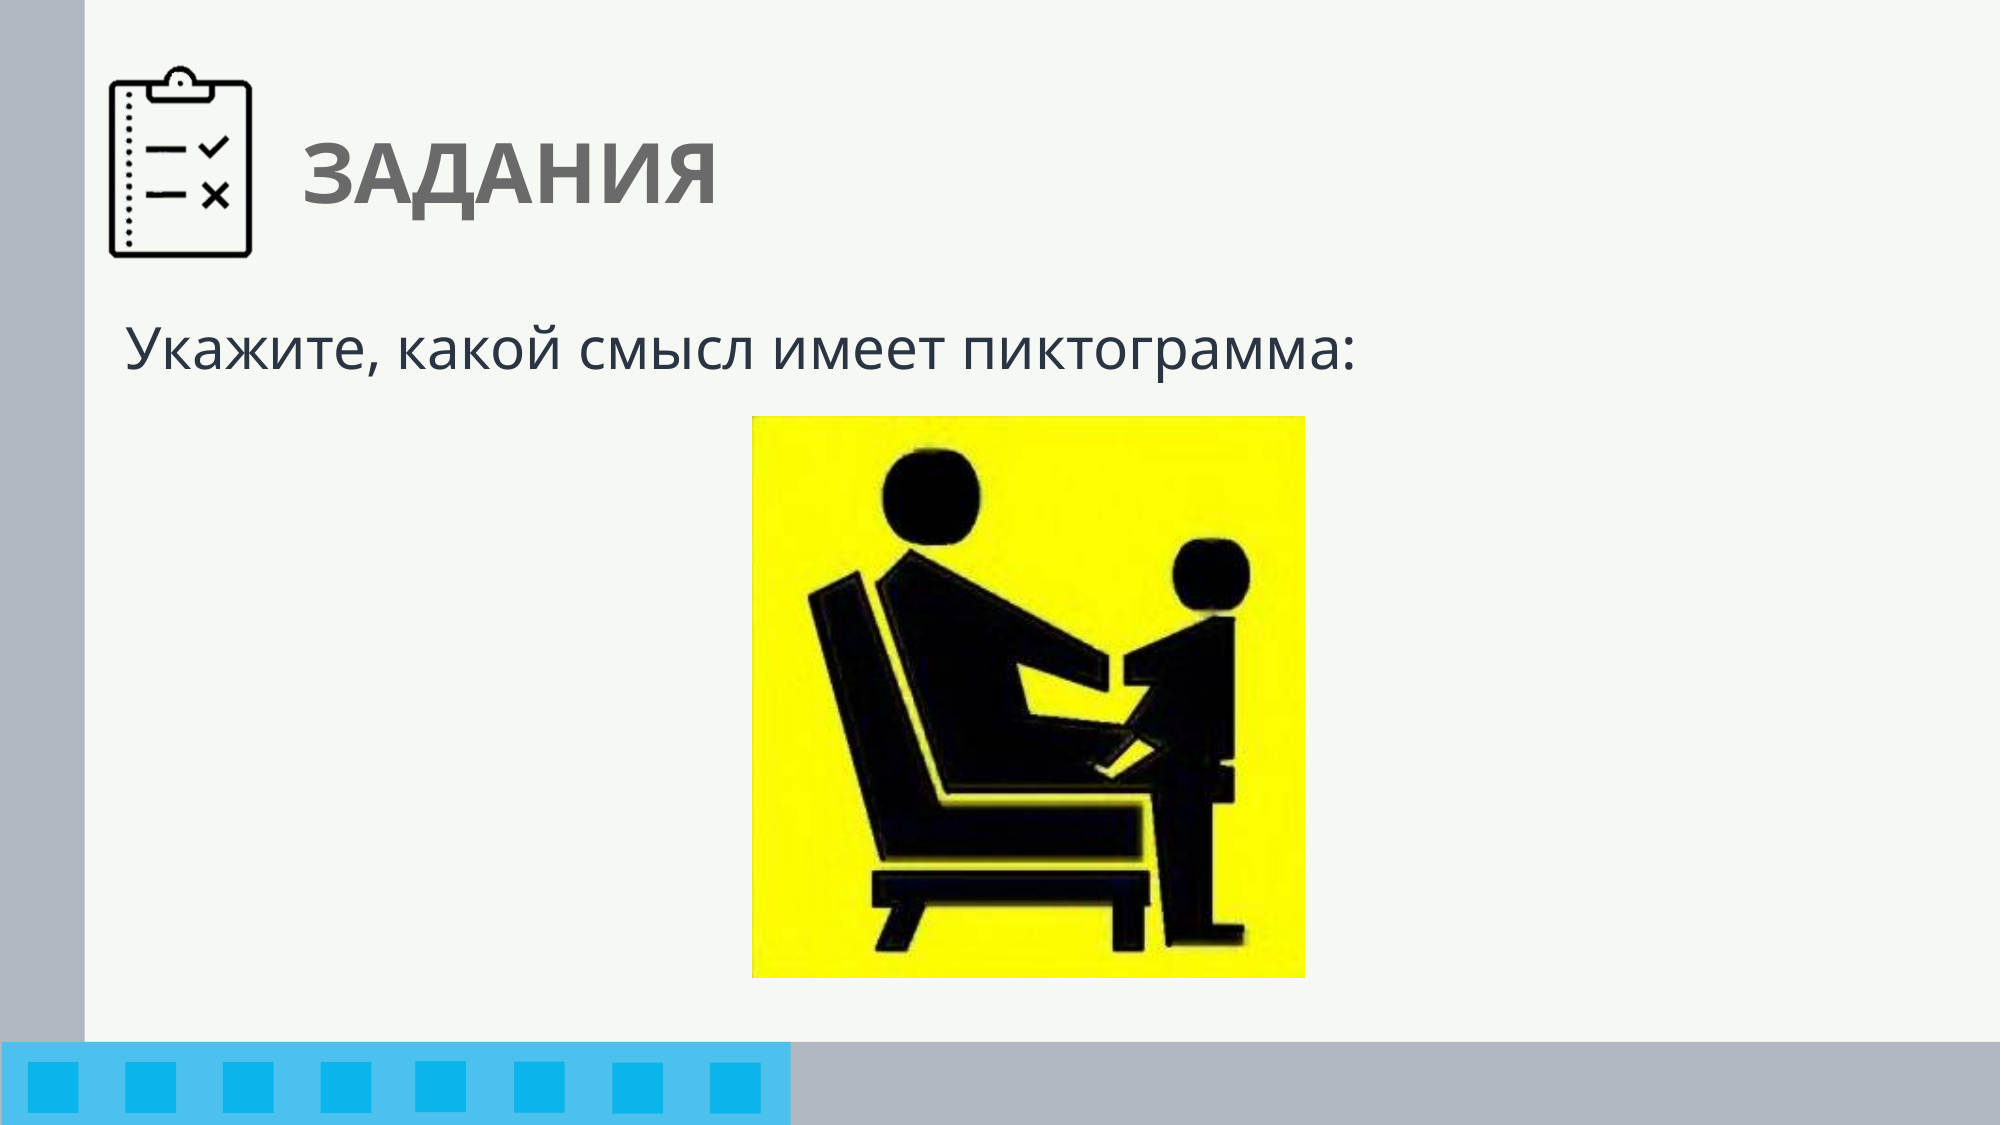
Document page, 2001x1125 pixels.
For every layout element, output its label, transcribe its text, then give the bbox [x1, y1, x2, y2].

list Укажите, какой смысл имеет пиктограмма: [110, 311, 1892, 965]
picture [752, 416, 1305, 978]
title ЗАДАНИЯ [285, 67, 1892, 286]
picture [85, 54, 286, 286]
